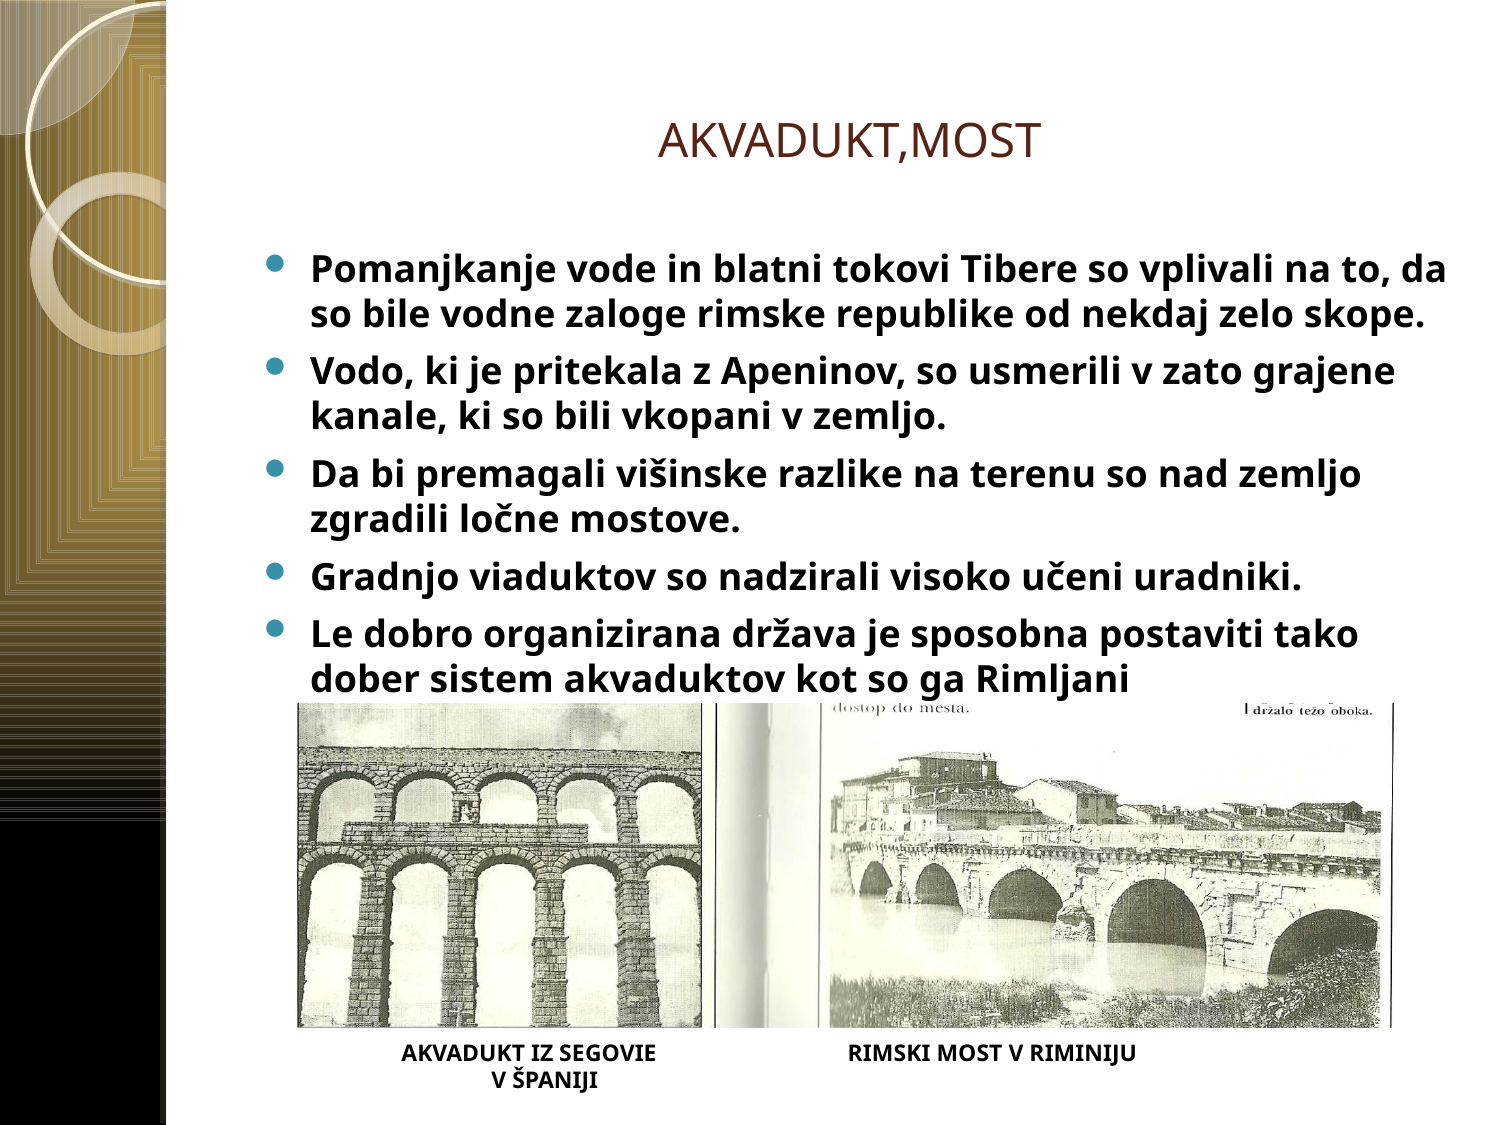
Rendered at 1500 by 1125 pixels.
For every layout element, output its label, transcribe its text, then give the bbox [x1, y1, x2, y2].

list Pomanjkanje vode in blatni tokovi Tibere so vplivali na to, da so bile vodne zaloge rimske republike od nekdaj zelo skope. Vodo, ki je pritekala z Apeninov, so usmerili v zato grajene kanale, ki so bili vkopani v zemljo. Da bi premagali višinske razlike na terenu so nad zemljo zgradili ločne mostove. Gradnjo viaduktov so nadzirali visoko učeni uradniki. Le dobro organizirana država je sposobna postaviti tako dober sistem akvaduktov kot so ga Rimljani [235, 237, 1466, 1025]
title AKVADUKT,MOST [235, 45, 1466, 233]
text_box AKVADUKT IZ SEGOVIE V ŠPANIJI [386, 1031, 703, 1101]
text_box RIMSKI MOST V RIMINIJU [796, 1031, 1266, 1074]
picture [292, 703, 1395, 1028]
